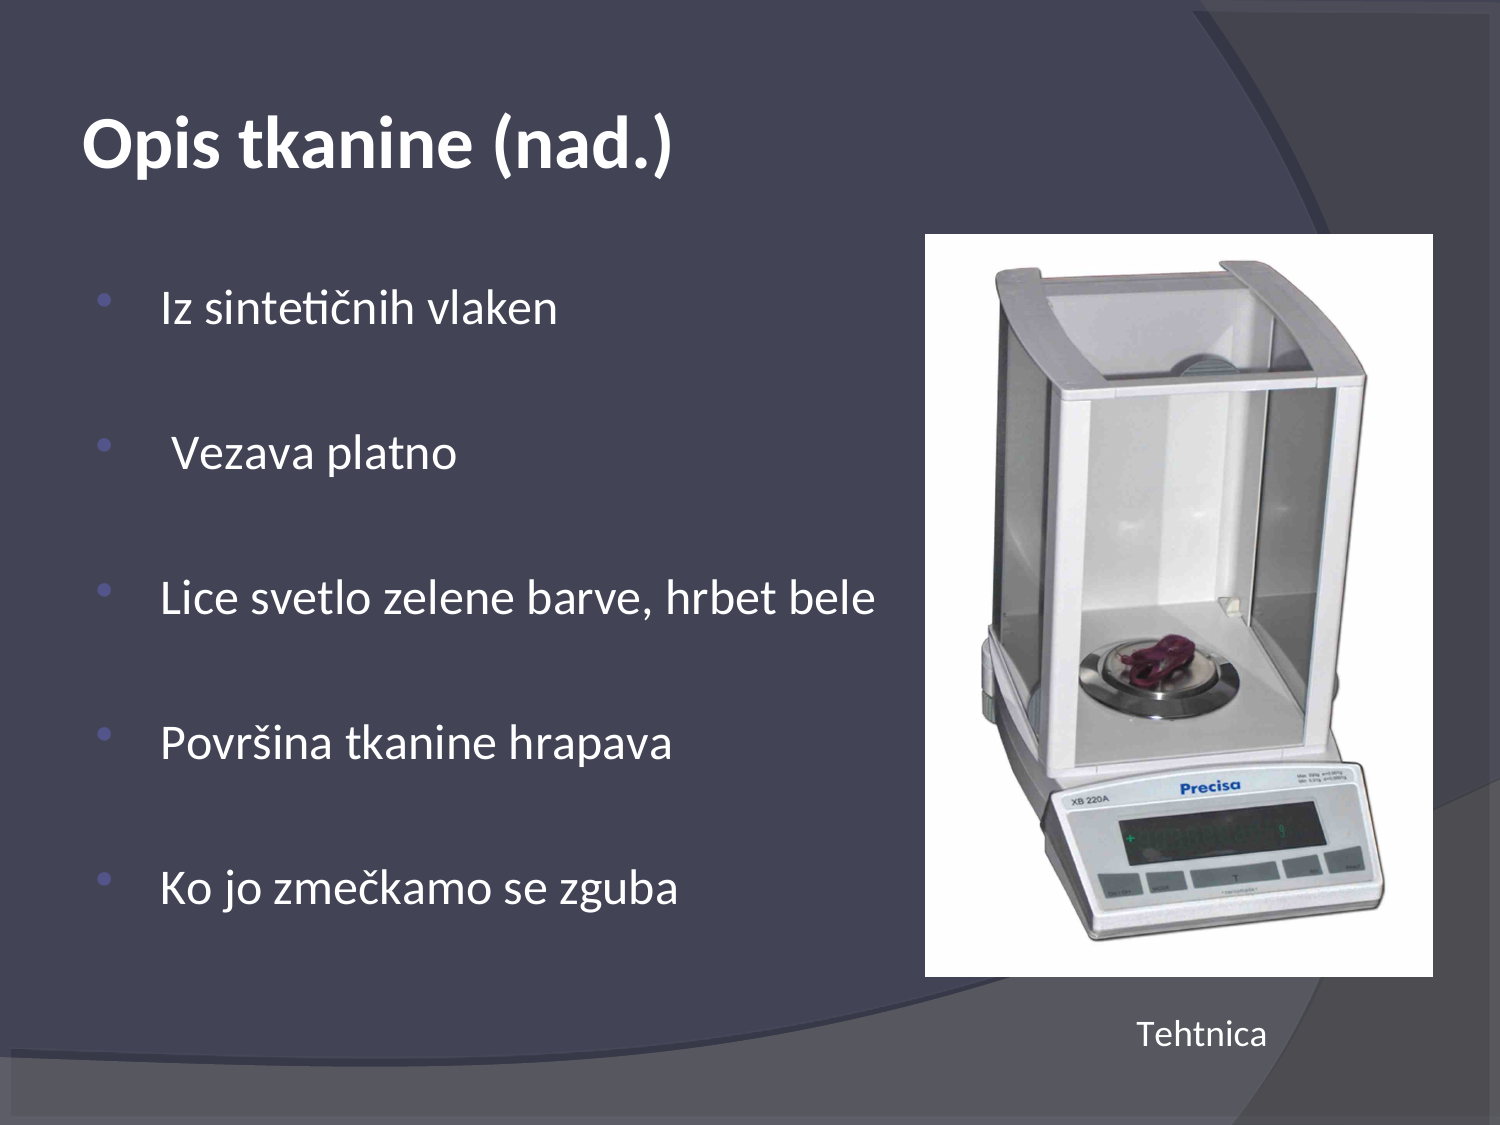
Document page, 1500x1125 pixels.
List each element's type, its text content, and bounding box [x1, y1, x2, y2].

list Iz sintetičnih vlaken Vezava platno Lice svetlo zelene barve, hrbet bele Površina tkanine hrapava Ko jo zmečkamo se zguba Tehtnica [76, 267, 1427, 1125]
picture [925, 234, 1433, 977]
title Opis tkanine (nad.) [74, 45, 1300, 233]
